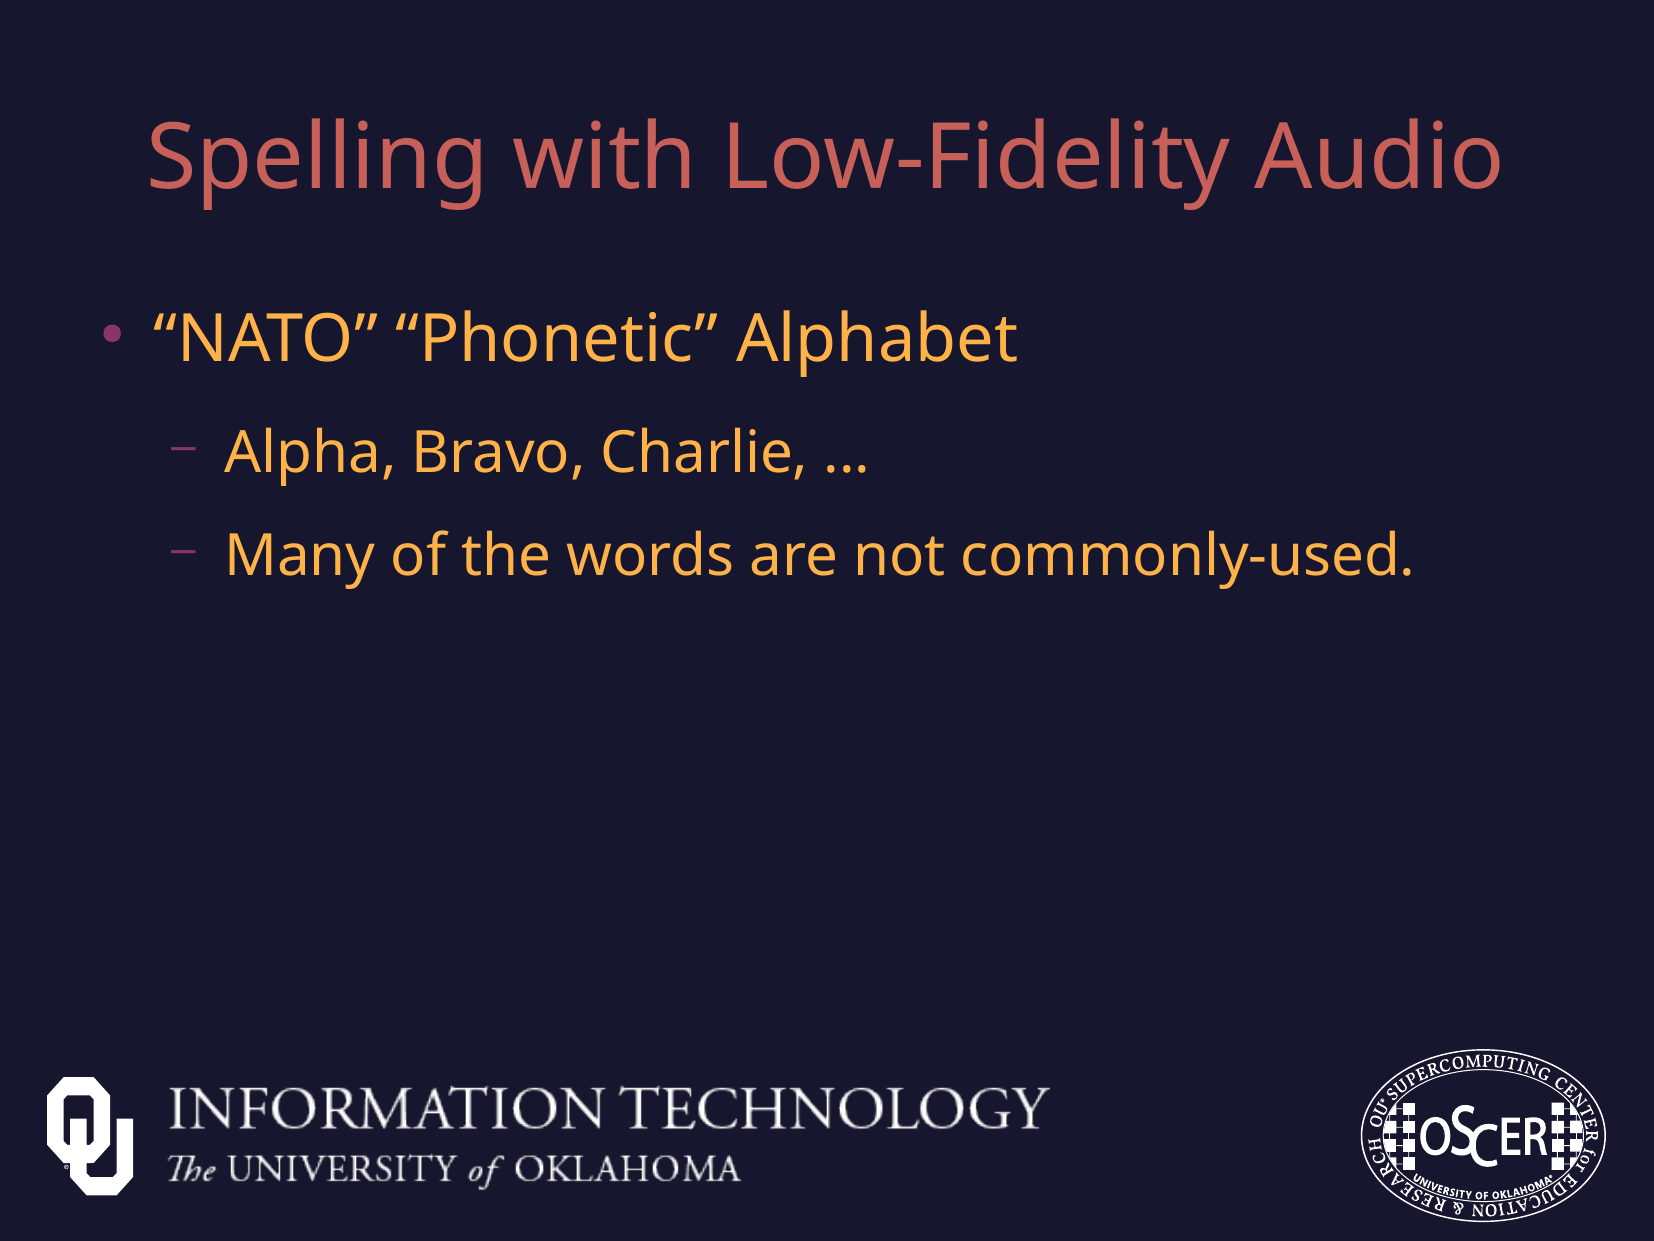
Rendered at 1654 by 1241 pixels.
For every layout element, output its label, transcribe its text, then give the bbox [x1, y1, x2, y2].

picture [159, 1075, 1050, 1195]
title Spelling with Low-Fidelity Audio [82, 49, 1571, 257]
list “NATO” “Phonetic” Alphabet Alpha, Bravo, Charlie, ... Many of the words are not commonly-used. [82, 290, 1571, 1010]
